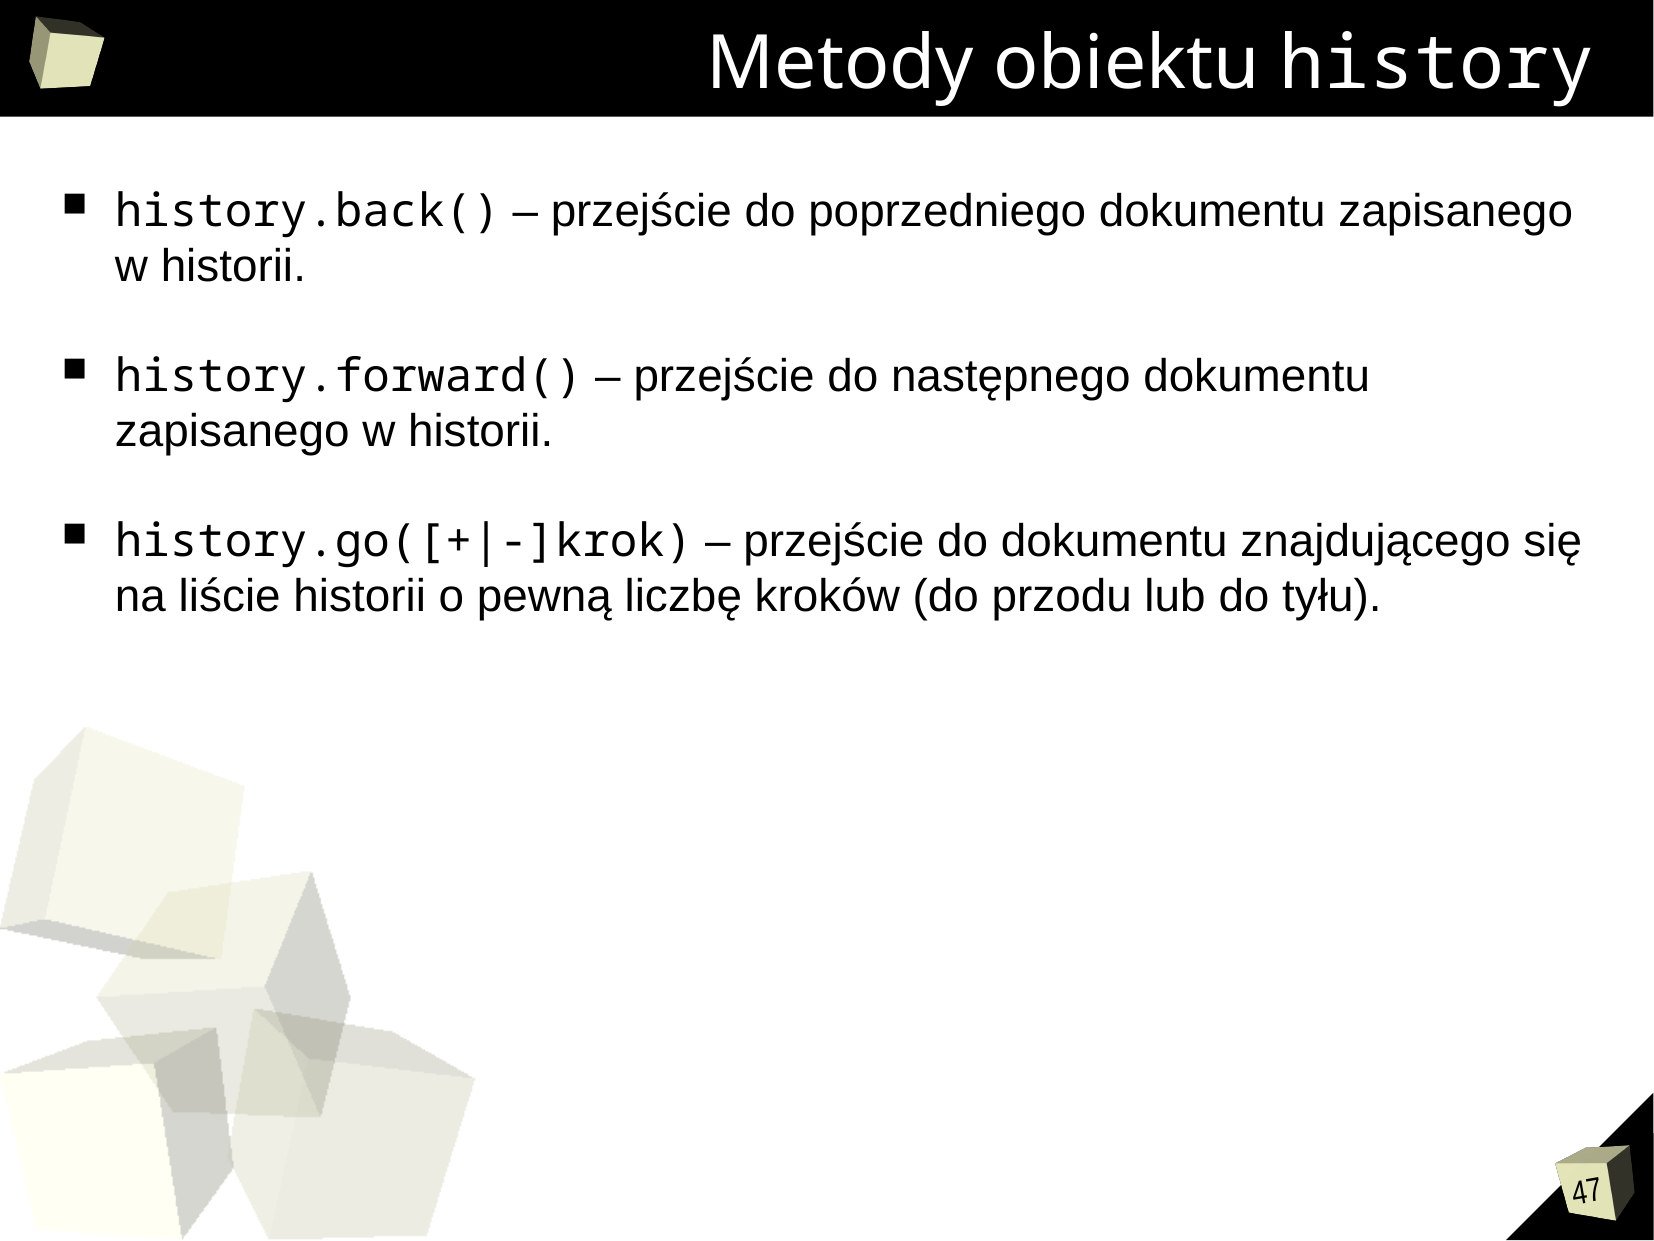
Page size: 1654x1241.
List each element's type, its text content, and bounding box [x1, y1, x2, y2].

list history.back() – przejście do poprzedniego dokumentu zapisanego w historii. history.forward() – przejście do następnego dokumentu zapisanego w historii. history.go([+|-]krok) – przejście do dokumentu znajdującego się na liście historii o pewną liczbę kroków (do przodu lub do tyłu). [44, 177, 1611, 1214]
title Metody obiektu history [118, 0, 1595, 119]
picture [0, 726, 477, 1241]
